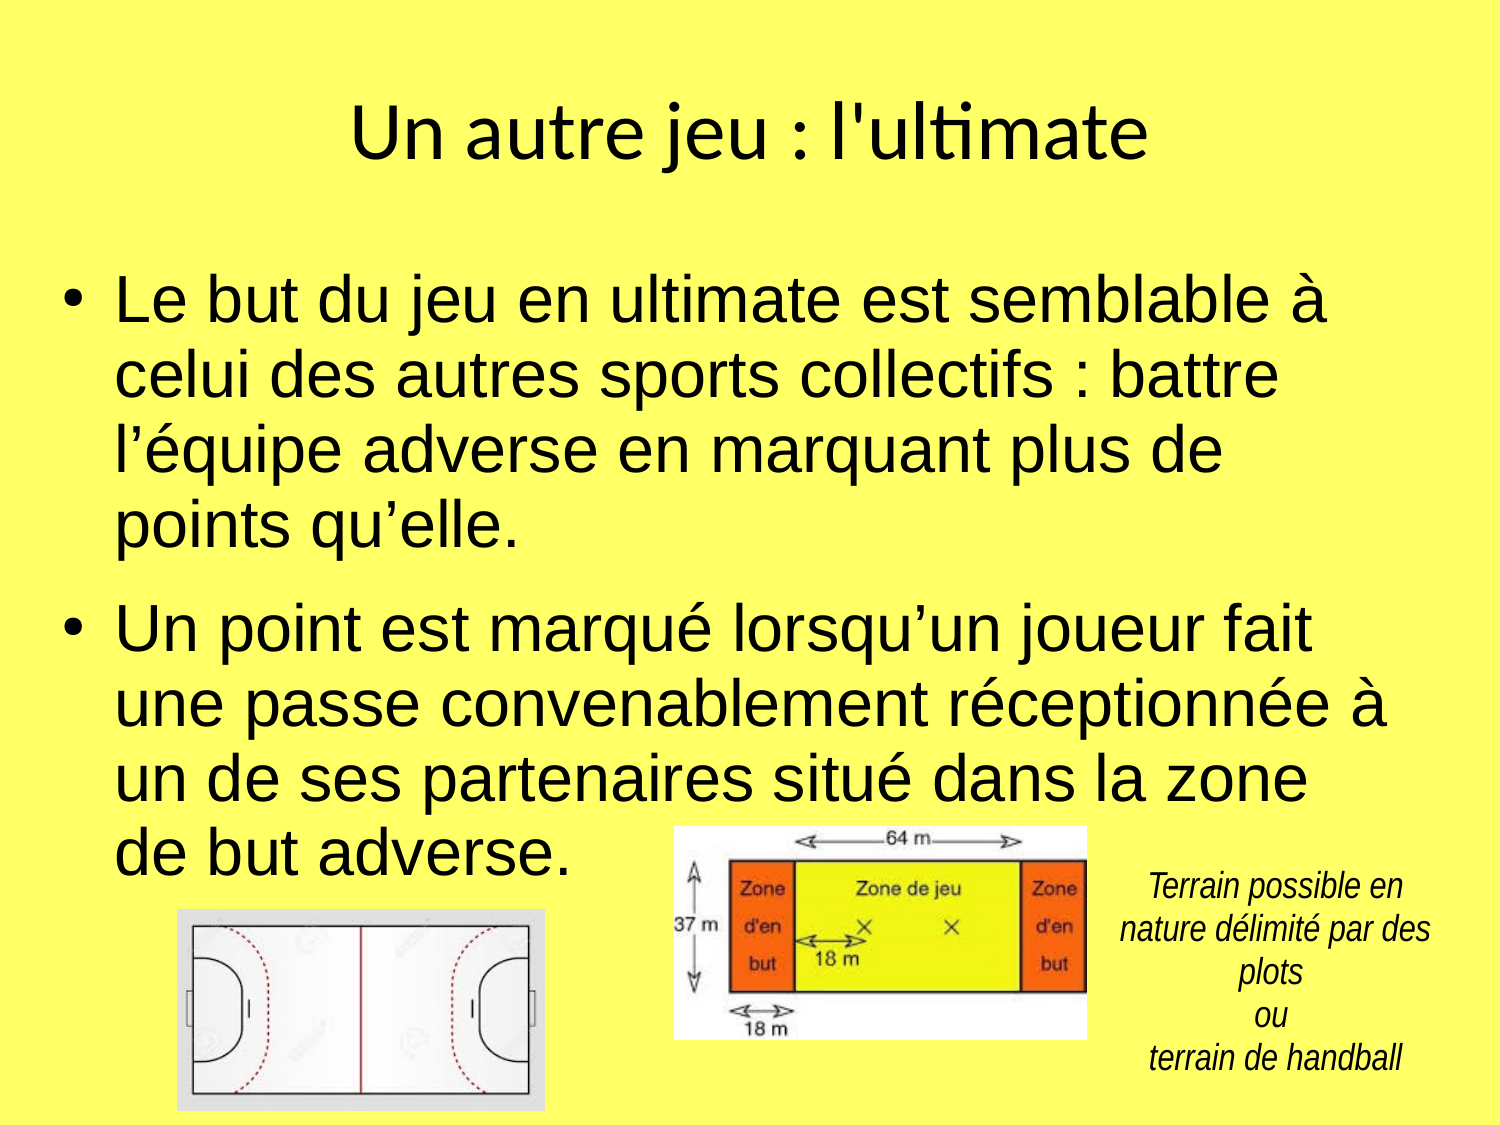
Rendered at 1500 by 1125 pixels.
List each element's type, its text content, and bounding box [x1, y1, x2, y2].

list Le but du jeu en ultimate est semblable à celui des autres sports collectifs : battre l’équipe adverse en marquant plus de points qu’elle. Un point est marqué lorsqu’un joueur fait une passe convenablement réceptionnée à un de ses partenaires situé dans la zone de but adverse. [43, 262, 1394, 1005]
text_box Terrain possible en nature délimité par des plots ou terrain de handball [1086, 856, 1465, 1088]
title Un autre jeu : l'ultimate [75, 45, 1425, 233]
picture [177, 909, 545, 1111]
picture [674, 826, 1087, 1040]
